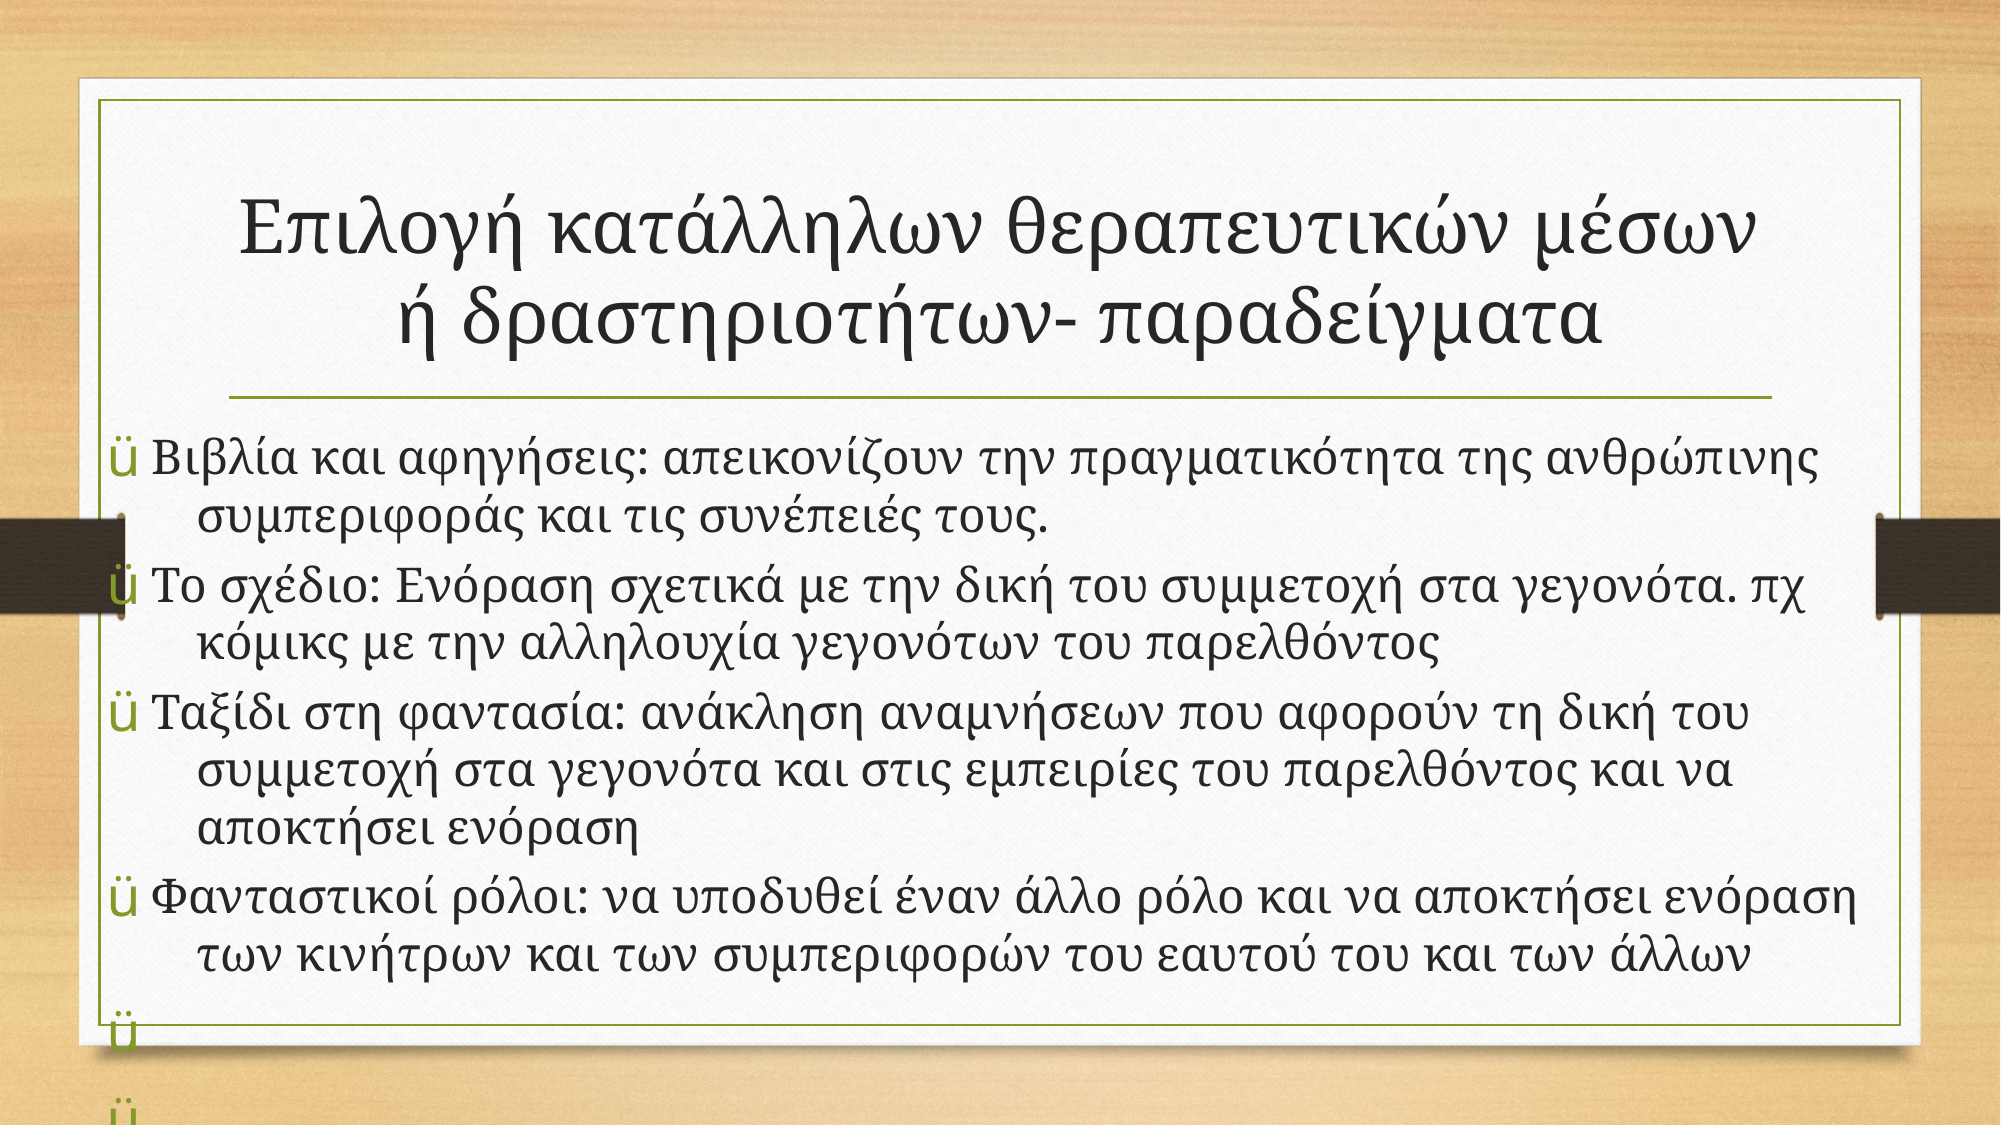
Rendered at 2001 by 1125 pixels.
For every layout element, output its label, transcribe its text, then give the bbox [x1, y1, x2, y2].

title Επιλογή κατάλληλων θεραπευτικών μέσων ή δραστηριοτήτων- παραδείγματα [212, 161, 1788, 376]
list Βιβλία και αφηγήσεις: απεικονίζουν την πραγματικότητα της ανθρώπινης συμπεριφοράς και τις συνέπειές τους. Το σχέδιο: Ενόραση σχετικά με την δική του συμμετοχή στα γεγονότα. πχ κόμικς με την αλληλουχία γεγονότων του παρελθόντος Ταξίδι στη φαντασία: ανάκληση αναμνήσεων που αφορούν τη δική του συμμετοχή στα γεγονότα και στις εμπειρίες του παρελθόντος και να αποκτήσει ενόραση Φανταστικοί ρόλοι: να υποδυθεί έναν άλλο ρόλο και να αποκτήσει ενόραση των κινήτρων και των συμπεριφορών του εαυτού του και των άλλων [91, 419, 1907, 1034]
